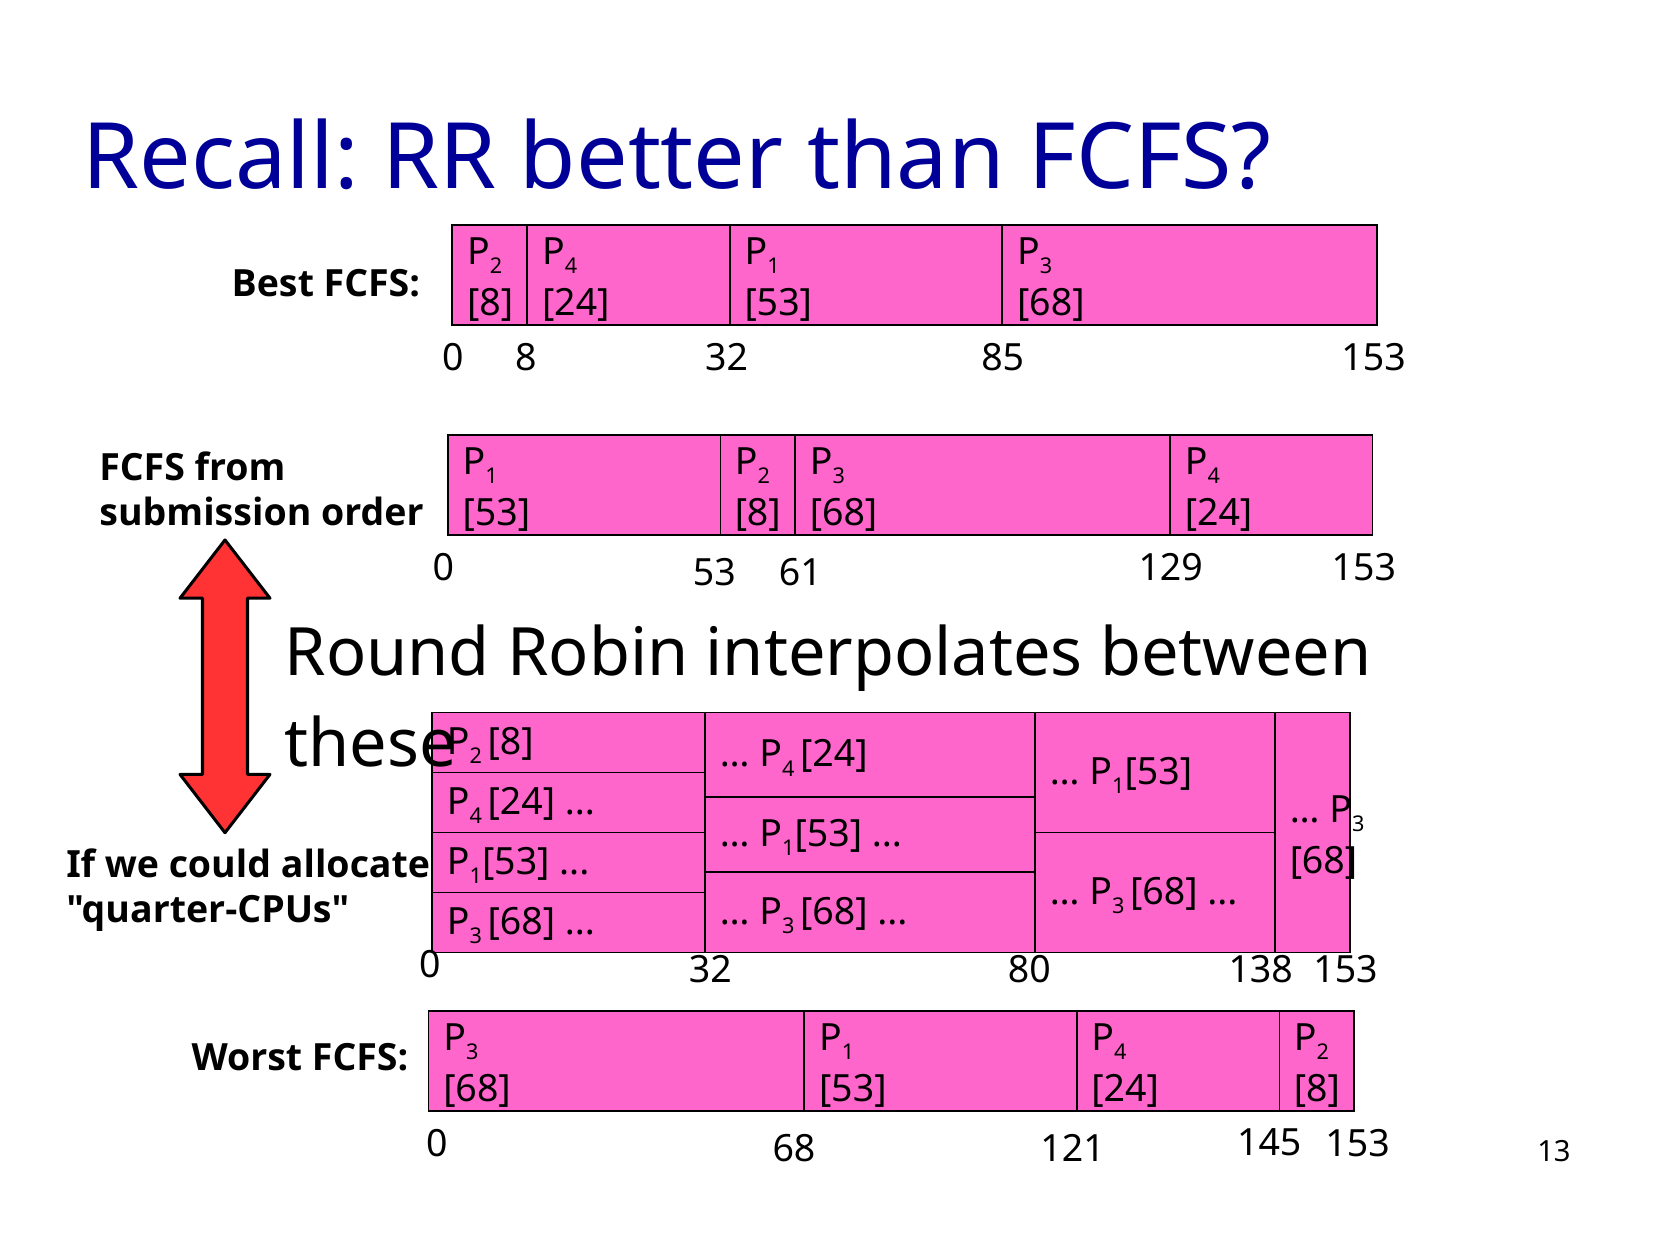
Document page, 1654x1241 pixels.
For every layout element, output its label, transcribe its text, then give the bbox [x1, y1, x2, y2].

text_box [180, 539, 271, 833]
text_box 61 [764, 540, 837, 597]
text_box … P1[53] ... [705, 796, 1035, 871]
text_box 153 [1310, 1111, 1405, 1171]
text_box P2 [8] [1280, 1010, 1355, 1111]
text_box 32 [690, 325, 763, 386]
text_box P1 [53] [729, 225, 1002, 325]
text_box Worst FCFS: [176, 1025, 424, 1086]
text_box P3 [68] [428, 1010, 804, 1111]
text_box 129 [1123, 535, 1218, 596]
text_box P4 [24] [527, 225, 729, 325]
text_box FCFS from submission order [84, 435, 439, 541]
text_box 0 [427, 325, 479, 386]
text_box 53 [678, 540, 751, 597]
text_box Best FCFS: [216, 252, 436, 312]
text_box If we could allocate "quarter-CPUs" [51, 832, 446, 938]
text_box 80 [993, 953, 1066, 998]
title Recall: RR better than FCFS? [82, 49, 1571, 257]
text_box 145 [1222, 1110, 1317, 1171]
text_box 153 [1326, 325, 1421, 386]
text_box … P3 [68] ... [1035, 832, 1275, 953]
text_box P1 [53] [447, 435, 721, 536]
text_box P4 [24] [1170, 435, 1373, 536]
text_box P3 [68] [1002, 225, 1378, 325]
text_box P3 [68] ... [446, 892, 705, 953]
text_box 0 [411, 1111, 463, 1171]
text_box P1[53] ... [446, 832, 705, 892]
text_box P2 [8] [432, 734, 447, 745]
text_box P2 [8] [452, 225, 527, 325]
text_box 153 [1298, 937, 1393, 998]
text_box Round Robin interpolates between these [270, 597, 1561, 706]
text_box P2 [8] [432, 712, 705, 772]
text_box P4 [24] ... [432, 772, 705, 832]
text_box … P3 [68] [1275, 712, 1351, 953]
text_box P1 [53] [804, 1010, 1077, 1111]
text_box … P4 [24] [705, 712, 1035, 796]
text_box … P1[53] [1035, 712, 1275, 832]
text_box 68 [757, 1116, 831, 1176]
text_box P3 [68] [794, 435, 1170, 536]
text_box 8 [500, 325, 552, 386]
text_box 153 [1316, 535, 1411, 596]
text_box P2 [8] [721, 435, 794, 536]
text_box 138 [1213, 953, 1298, 998]
text_box 0 [404, 932, 456, 993]
text_box 121 [1025, 1116, 1120, 1176]
text_box 0 [417, 535, 469, 596]
text_box … P3 [68] ... [705, 871, 1035, 953]
text_box 85 [966, 325, 1040, 386]
text_box P4 [24] [1077, 1010, 1280, 1111]
text_box 32 [674, 937, 747, 998]
